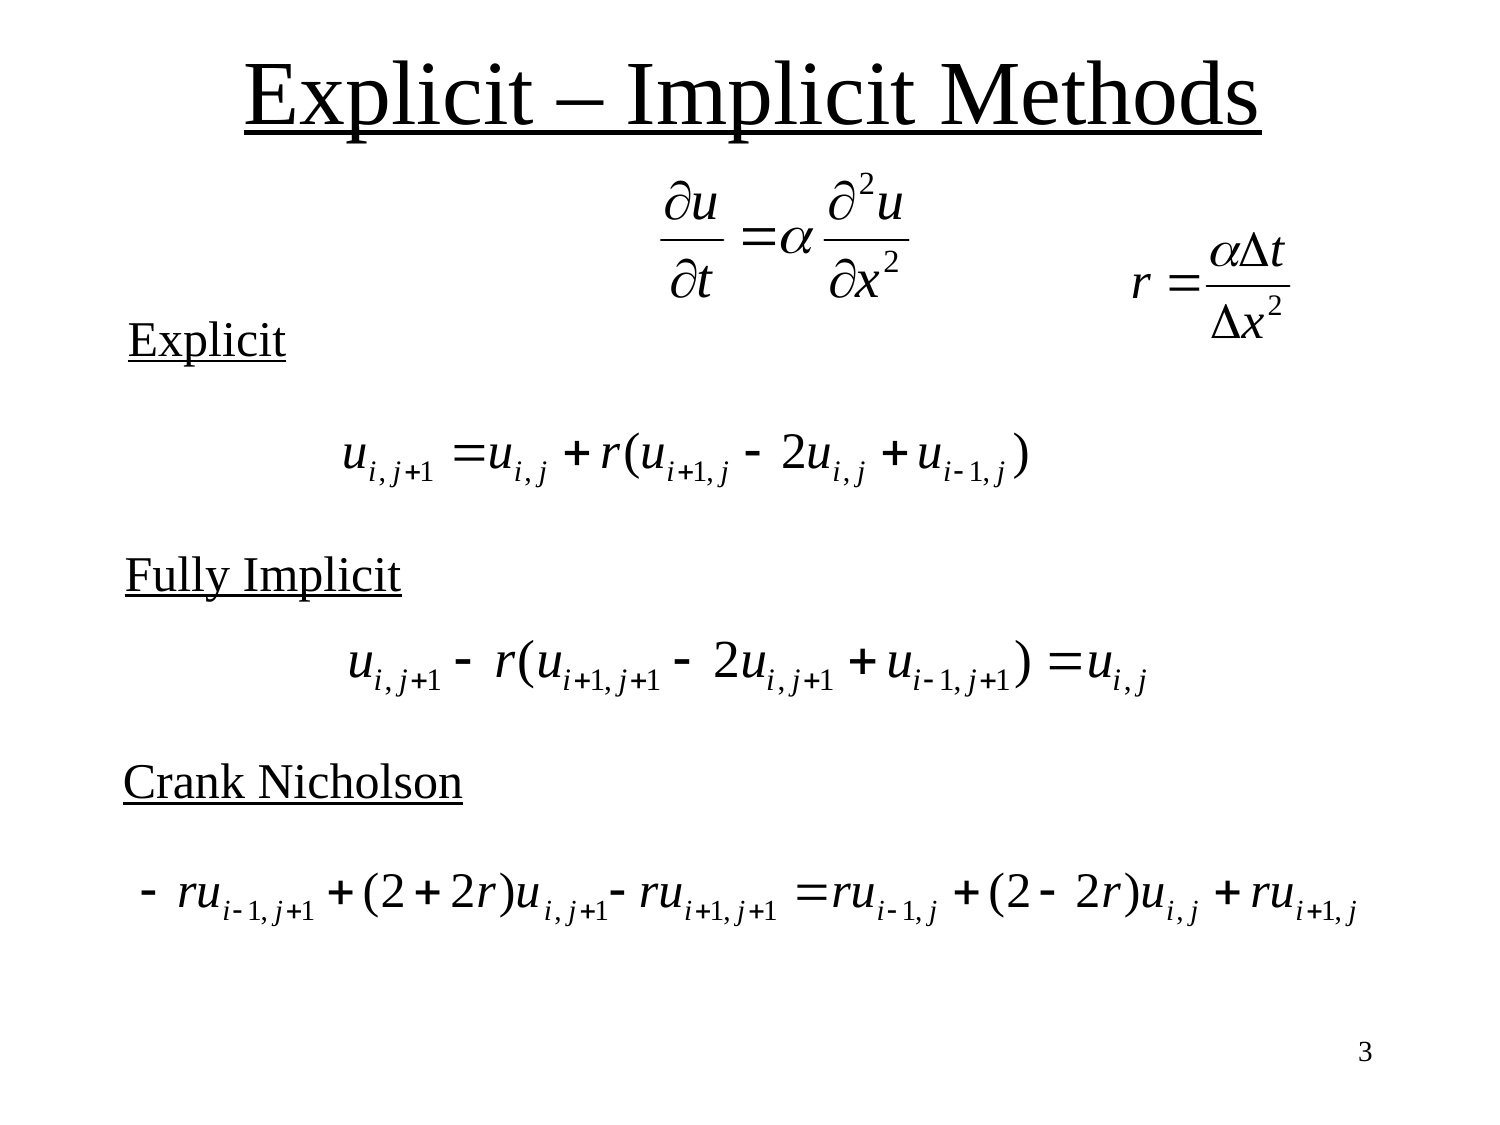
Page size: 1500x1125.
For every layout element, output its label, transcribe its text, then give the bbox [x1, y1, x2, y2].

text_box Crank Nicholson [108, 741, 479, 817]
title Explicit – Implicit Methods [115, 0, 1391, 188]
chart [340, 623, 1160, 709]
text_box <number> [1074, 1025, 1388, 1101]
chart [335, 417, 1051, 499]
chart [1029, 217, 1299, 350]
chart [133, 858, 1367, 937]
chart [651, 157, 920, 310]
text_box Fully Implicit [109, 533, 417, 610]
text_box Explicit [112, 298, 302, 375]
